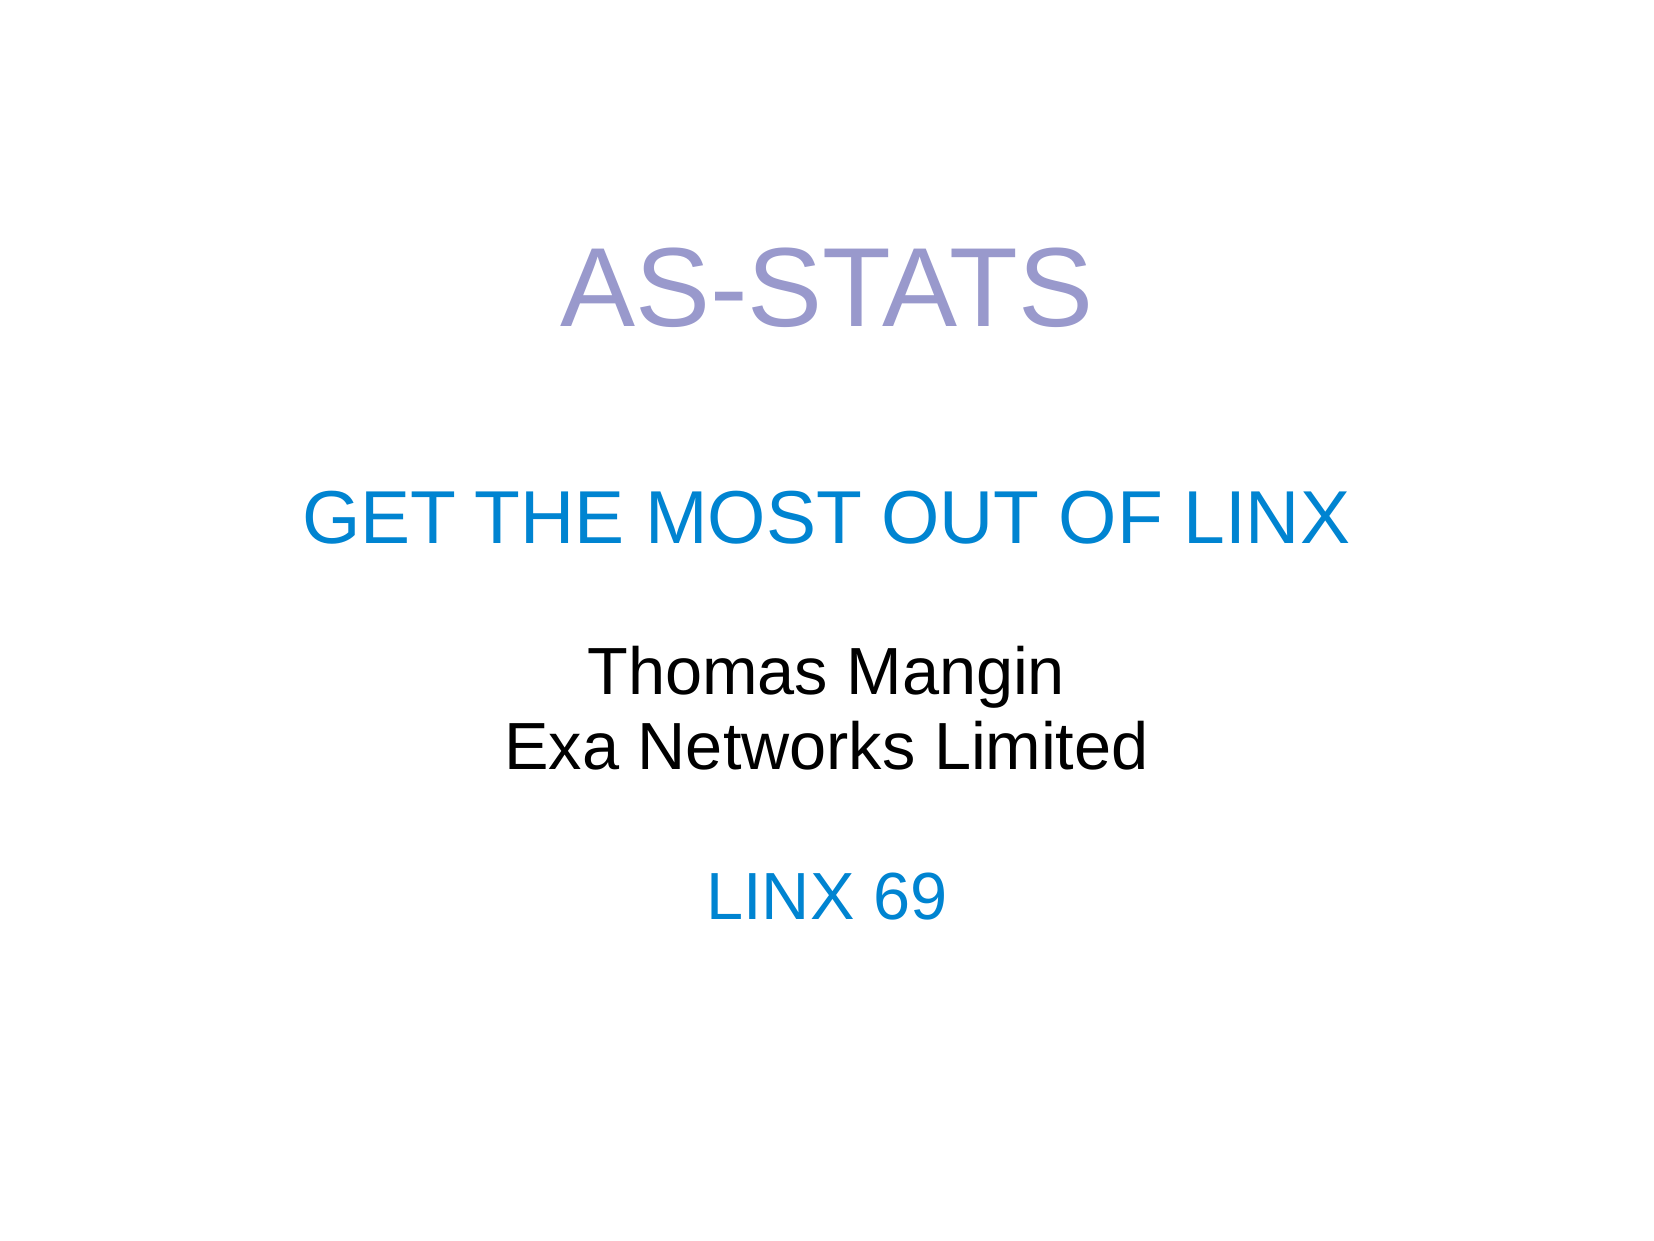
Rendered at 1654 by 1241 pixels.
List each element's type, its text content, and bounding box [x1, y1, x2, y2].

subtitle AS-STATS GET THE MOST OUT OF LINX Thomas Mangin Exa Networks Limited LINX 69 [82, 49, 1571, 1109]
